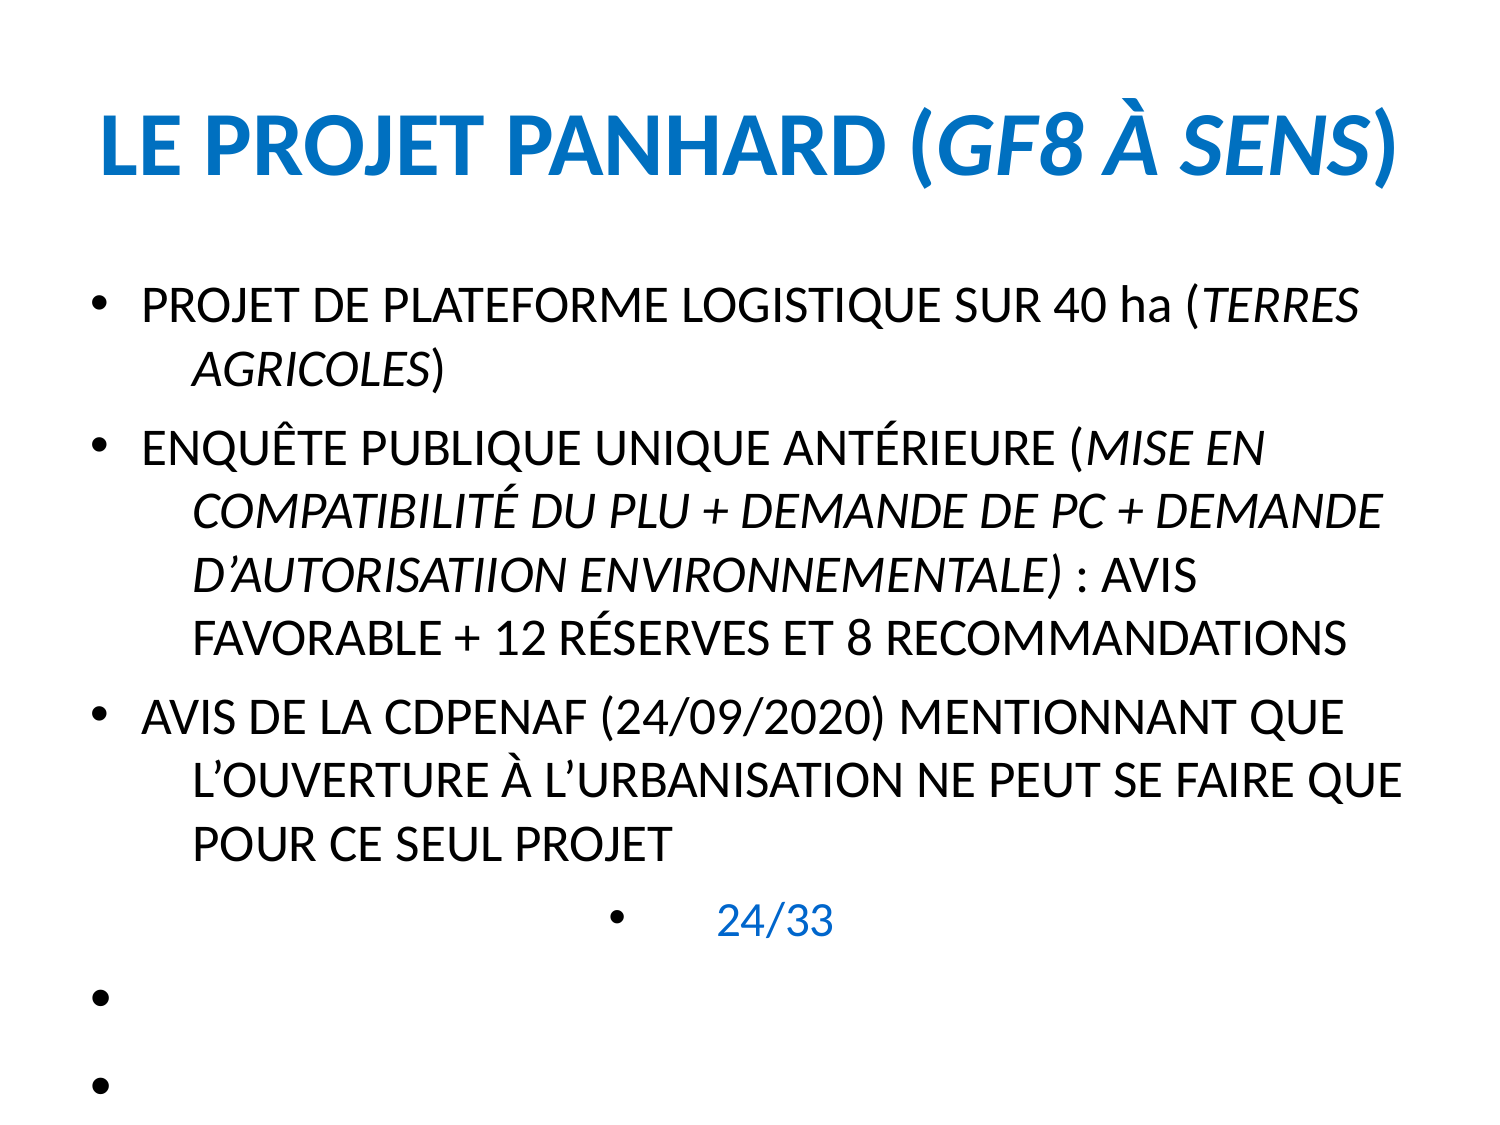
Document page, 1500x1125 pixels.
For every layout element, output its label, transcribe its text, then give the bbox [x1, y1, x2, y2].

list PROJET DE PLATEFORME LOGISTIQUE SUR 40 ha (TERRES AGRICOLES) ENQUÊTE PUBLIQUE UNIQUE ANTÉRIEURE (MISE EN COMPATIBILITÉ DU PLU + DEMANDE DE PC + DEMANDE D’AUTORISATIION ENVIRONNEMENTALE) : AVIS FAVORABLE + 12 RÉSERVES ET 8 RECOMMANDATIONS AVIS DE LA CDPENAF (24/09/2020) MENTIONNANT QUE L’OUVERTURE À L’URBANISATION NE PEUT SE FAIRE QUE POUR CE SEUL PROJET 24/33 [75, 262, 1426, 1005]
title LE PROJET PANHARD (GF8 À SENS) [75, 45, 1426, 233]
